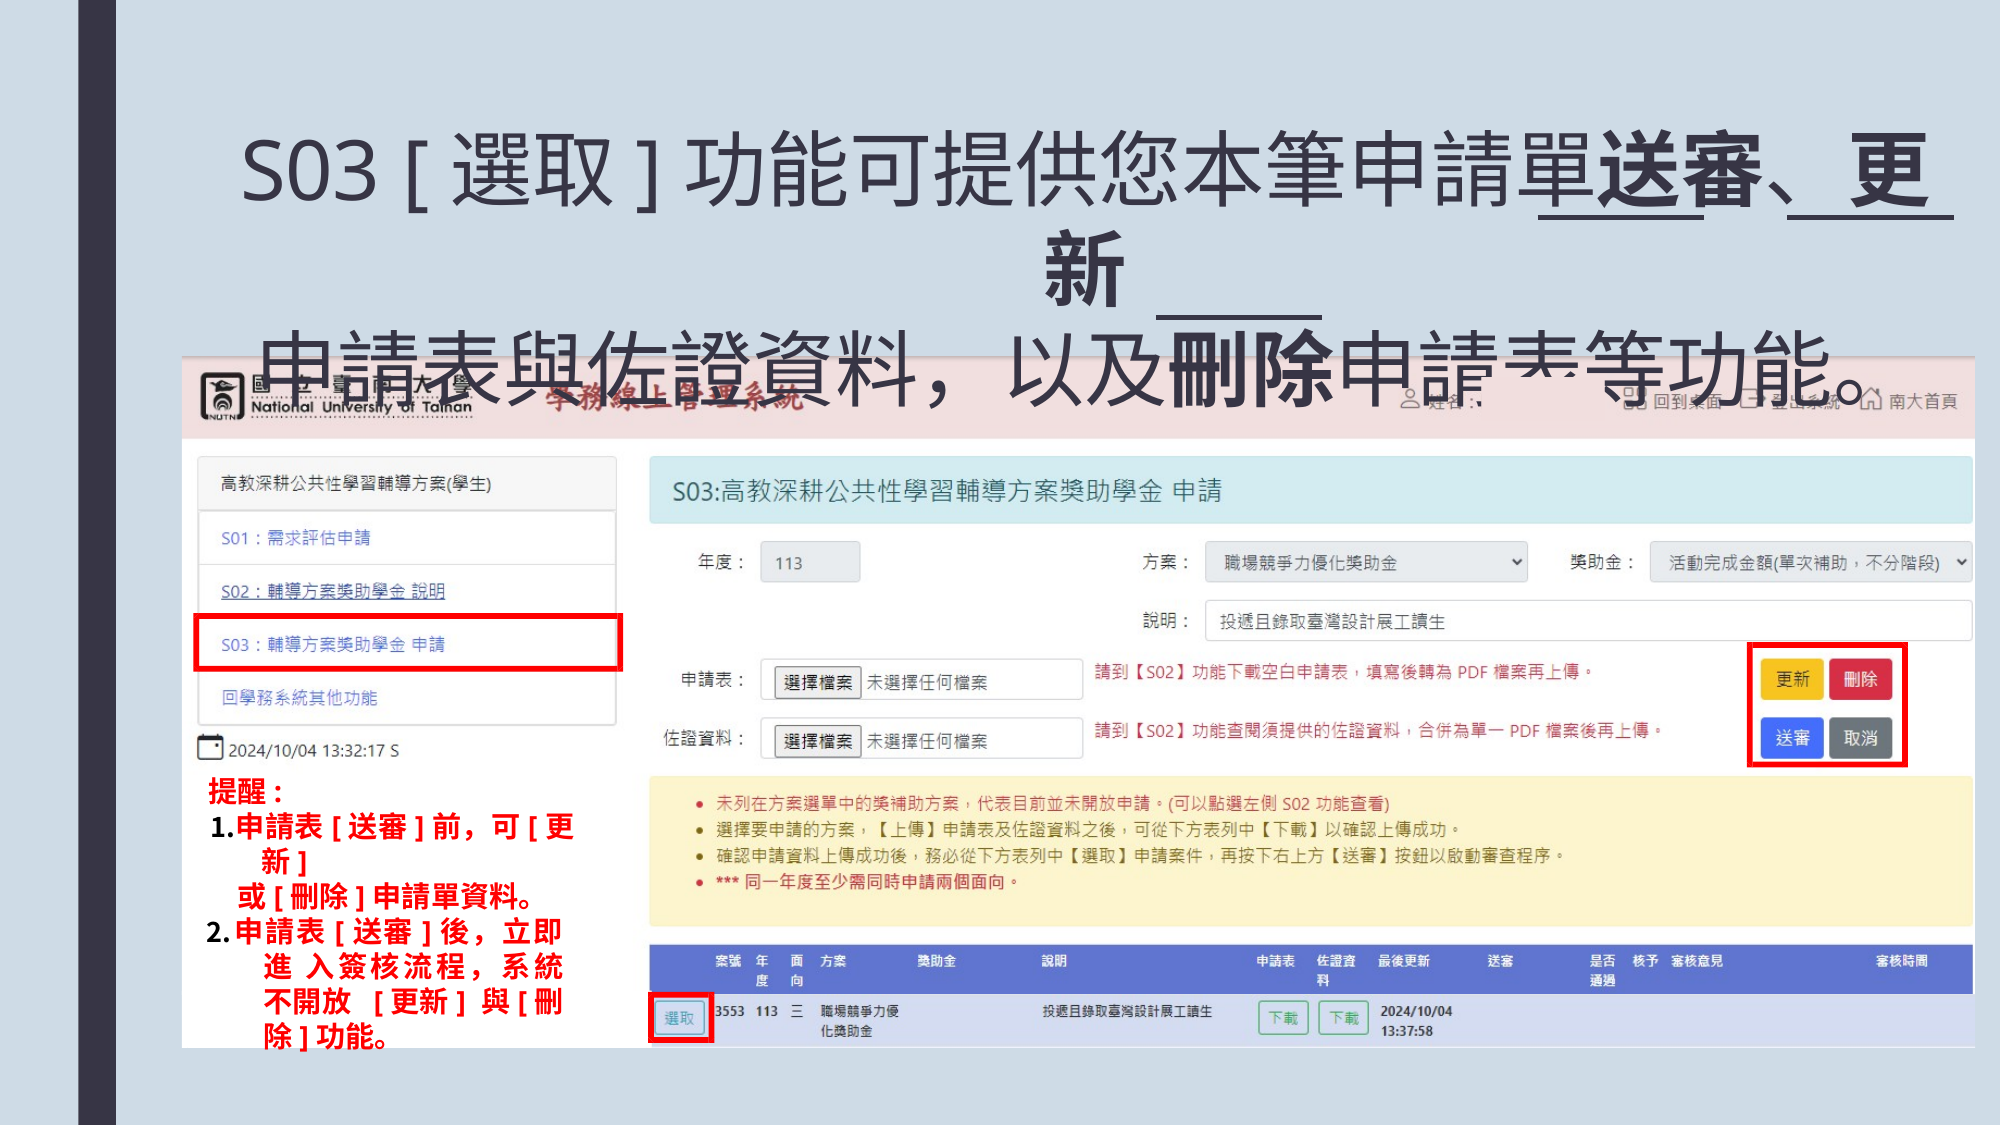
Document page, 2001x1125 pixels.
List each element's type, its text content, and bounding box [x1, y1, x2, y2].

text_box [1801, 356, 1823, 361]
text_box [330, 1032, 340, 1048]
text_box [299, 365, 322, 378]
text_box [1379, 365, 1402, 378]
text_box [1203, 372, 1207, 399]
text_box [773, 374, 815, 379]
text_box [773, 383, 815, 389]
title S03 [選取]功能可提供您本筆申請單送審、更新 申請表與佐證資料，以及刪除申請表等功能。 [237, 115, 1957, 320]
text_box [520, 356, 549, 381]
text_box 提醒: 申請表[送審]前，可[更新] 或[刪除]申請單資料。 申請表[送審]後，立即進 入簽核流程，系統不開放 [更新] 與[刪除]功能。 [206, 771, 575, 986]
text_box [555, 356, 570, 381]
text_box [181, 356, 1975, 1048]
text_box [773, 364, 815, 369]
text_box [1350, 365, 1372, 378]
text_box [268, 1040, 281, 1048]
text_box [270, 365, 292, 378]
text_box [1116, 356, 1152, 386]
